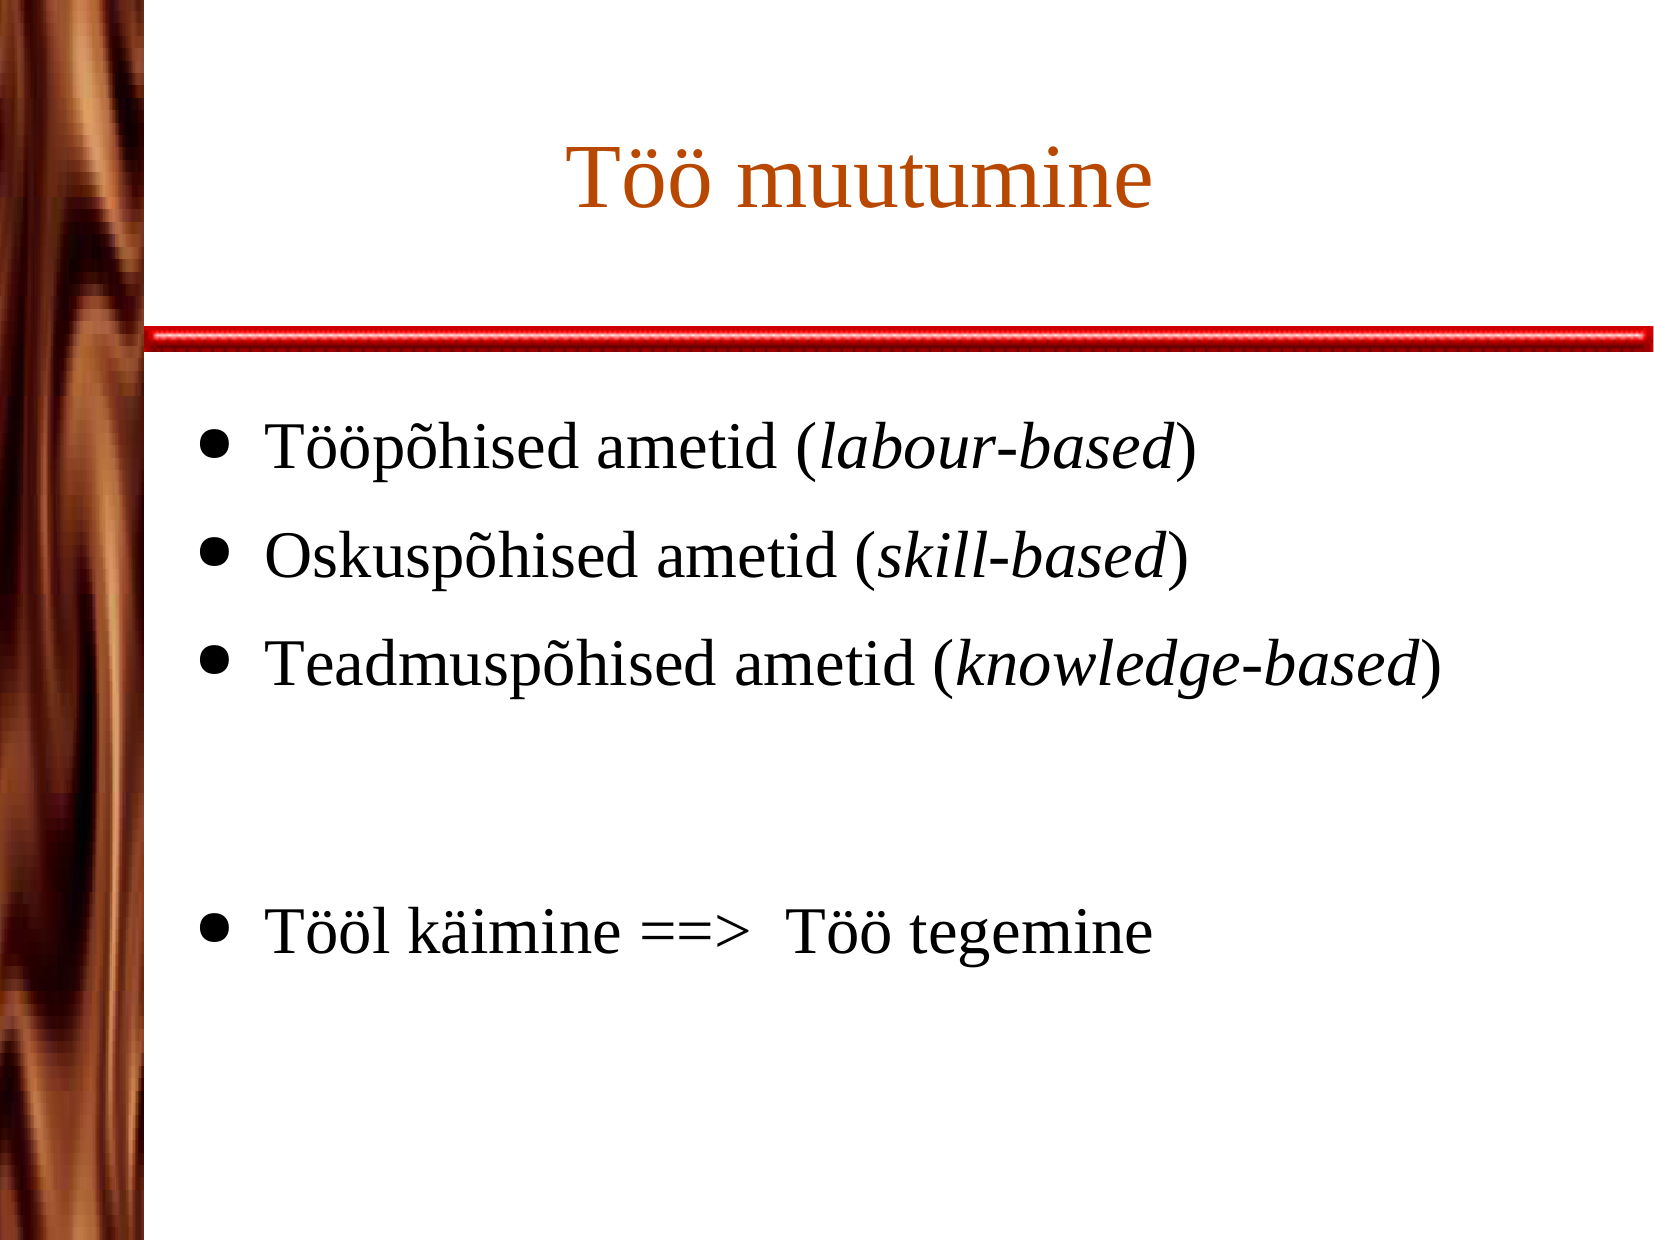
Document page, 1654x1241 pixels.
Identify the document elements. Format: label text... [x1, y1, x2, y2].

title Töö muutumine [154, 72, 1567, 279]
list Tööpõhised ametid (labour-based) Oskuspõhised ametid (skill-based) Teadmuspõhised ametid (knowledge-based) Tööl käimine ==> Töö tegemine [183, 408, 1595, 1190]
picture [0, 0, 1654, 1240]
